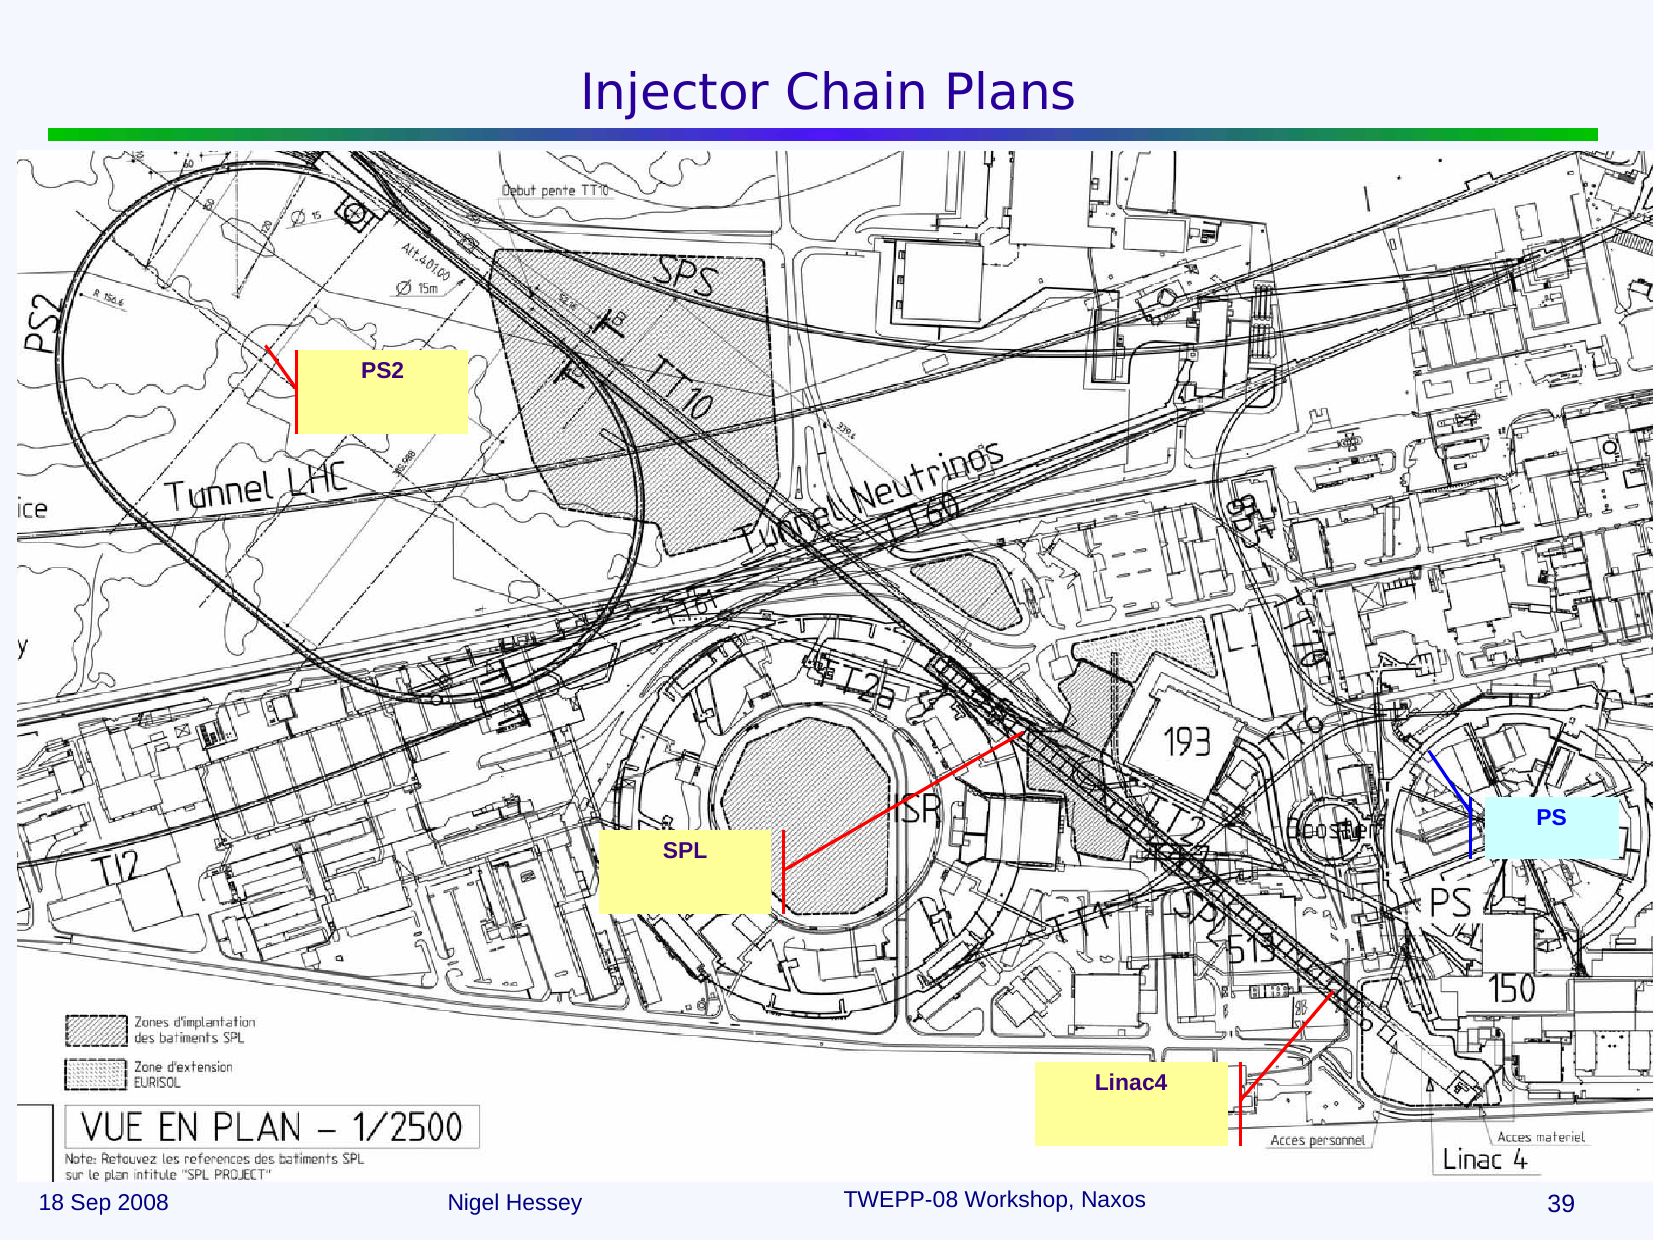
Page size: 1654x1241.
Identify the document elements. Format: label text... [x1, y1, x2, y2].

title Injector Chain Plans [95, 37, 1563, 146]
picture [48, 128, 95, 141]
text_box PS2 [265, 345, 468, 435]
picture [1563, 128, 1598, 141]
text_box Linac4 [1035, 1062, 1228, 1146]
picture [17, 150, 1653, 1182]
text_box SPL [599, 830, 771, 914]
text_box PS [1485, 797, 1619, 859]
